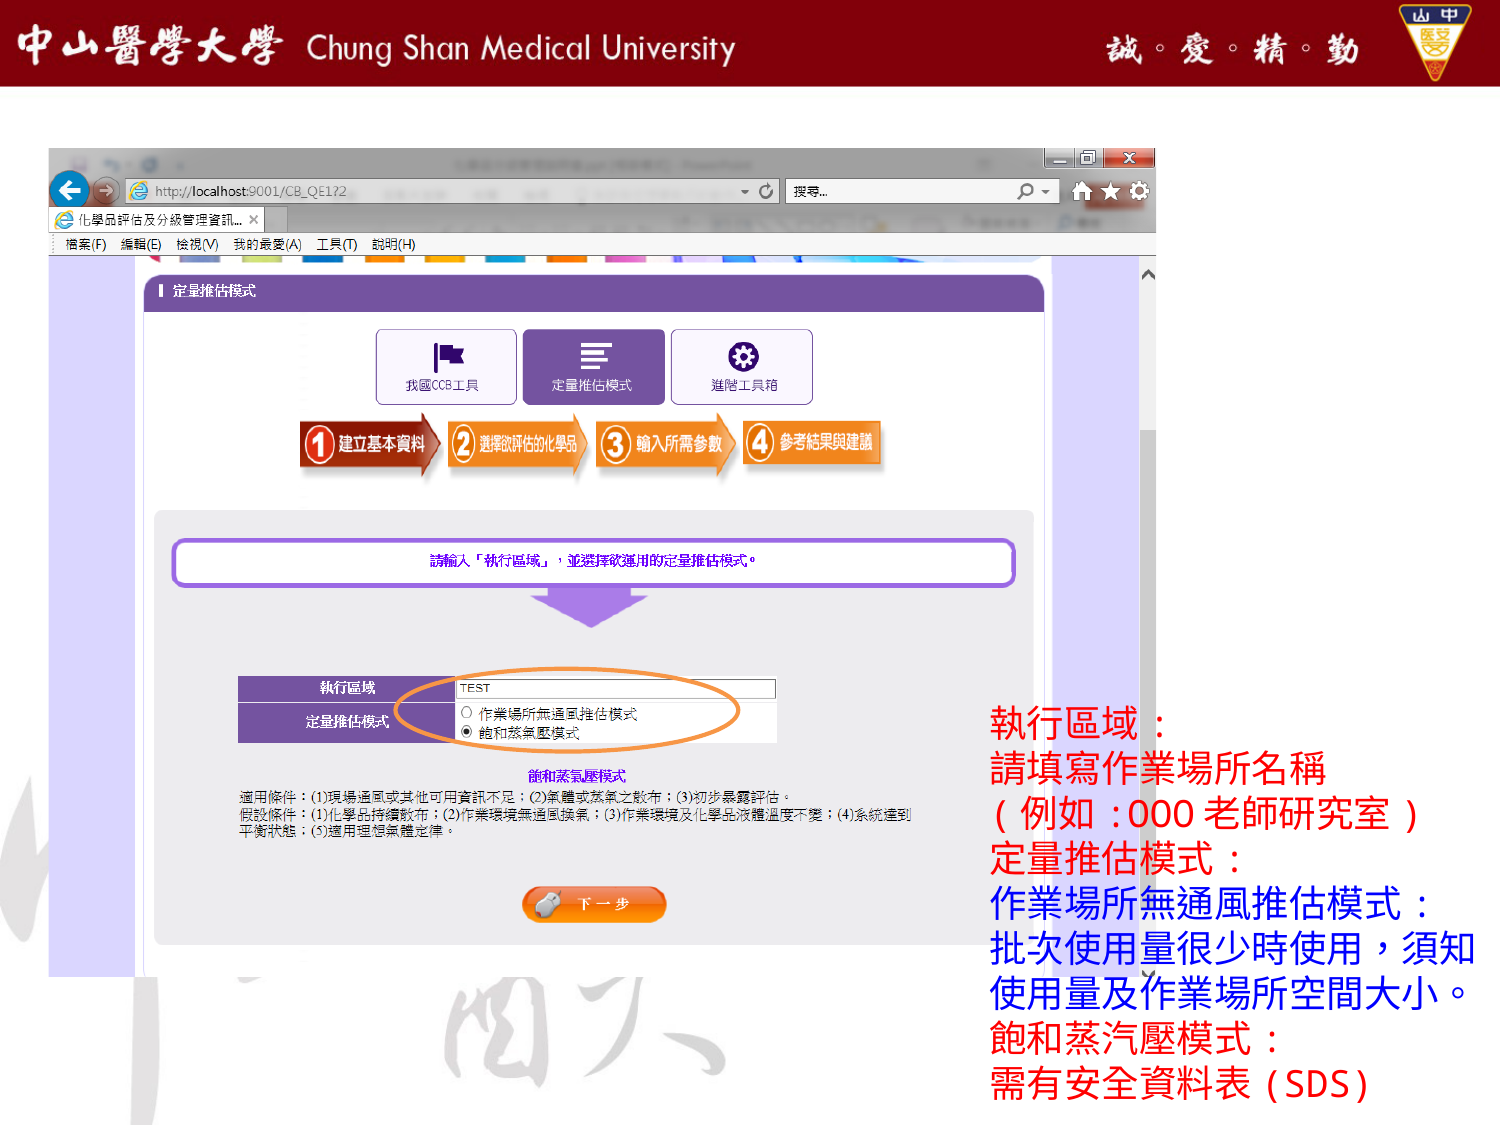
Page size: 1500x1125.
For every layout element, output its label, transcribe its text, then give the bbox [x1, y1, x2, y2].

text_box 執行區域: 請填寫作業場所名稱 (例如:OOO老師研究室) 定量推估模式: 作業場所無通風推估模式: 批次使用量很少時使用，須知使用量及作業場所空間大小。 飽和蒸汽壓模式: 需有安全資料表(SDS) [974, 692, 1500, 1112]
picture [48, 148, 1157, 977]
